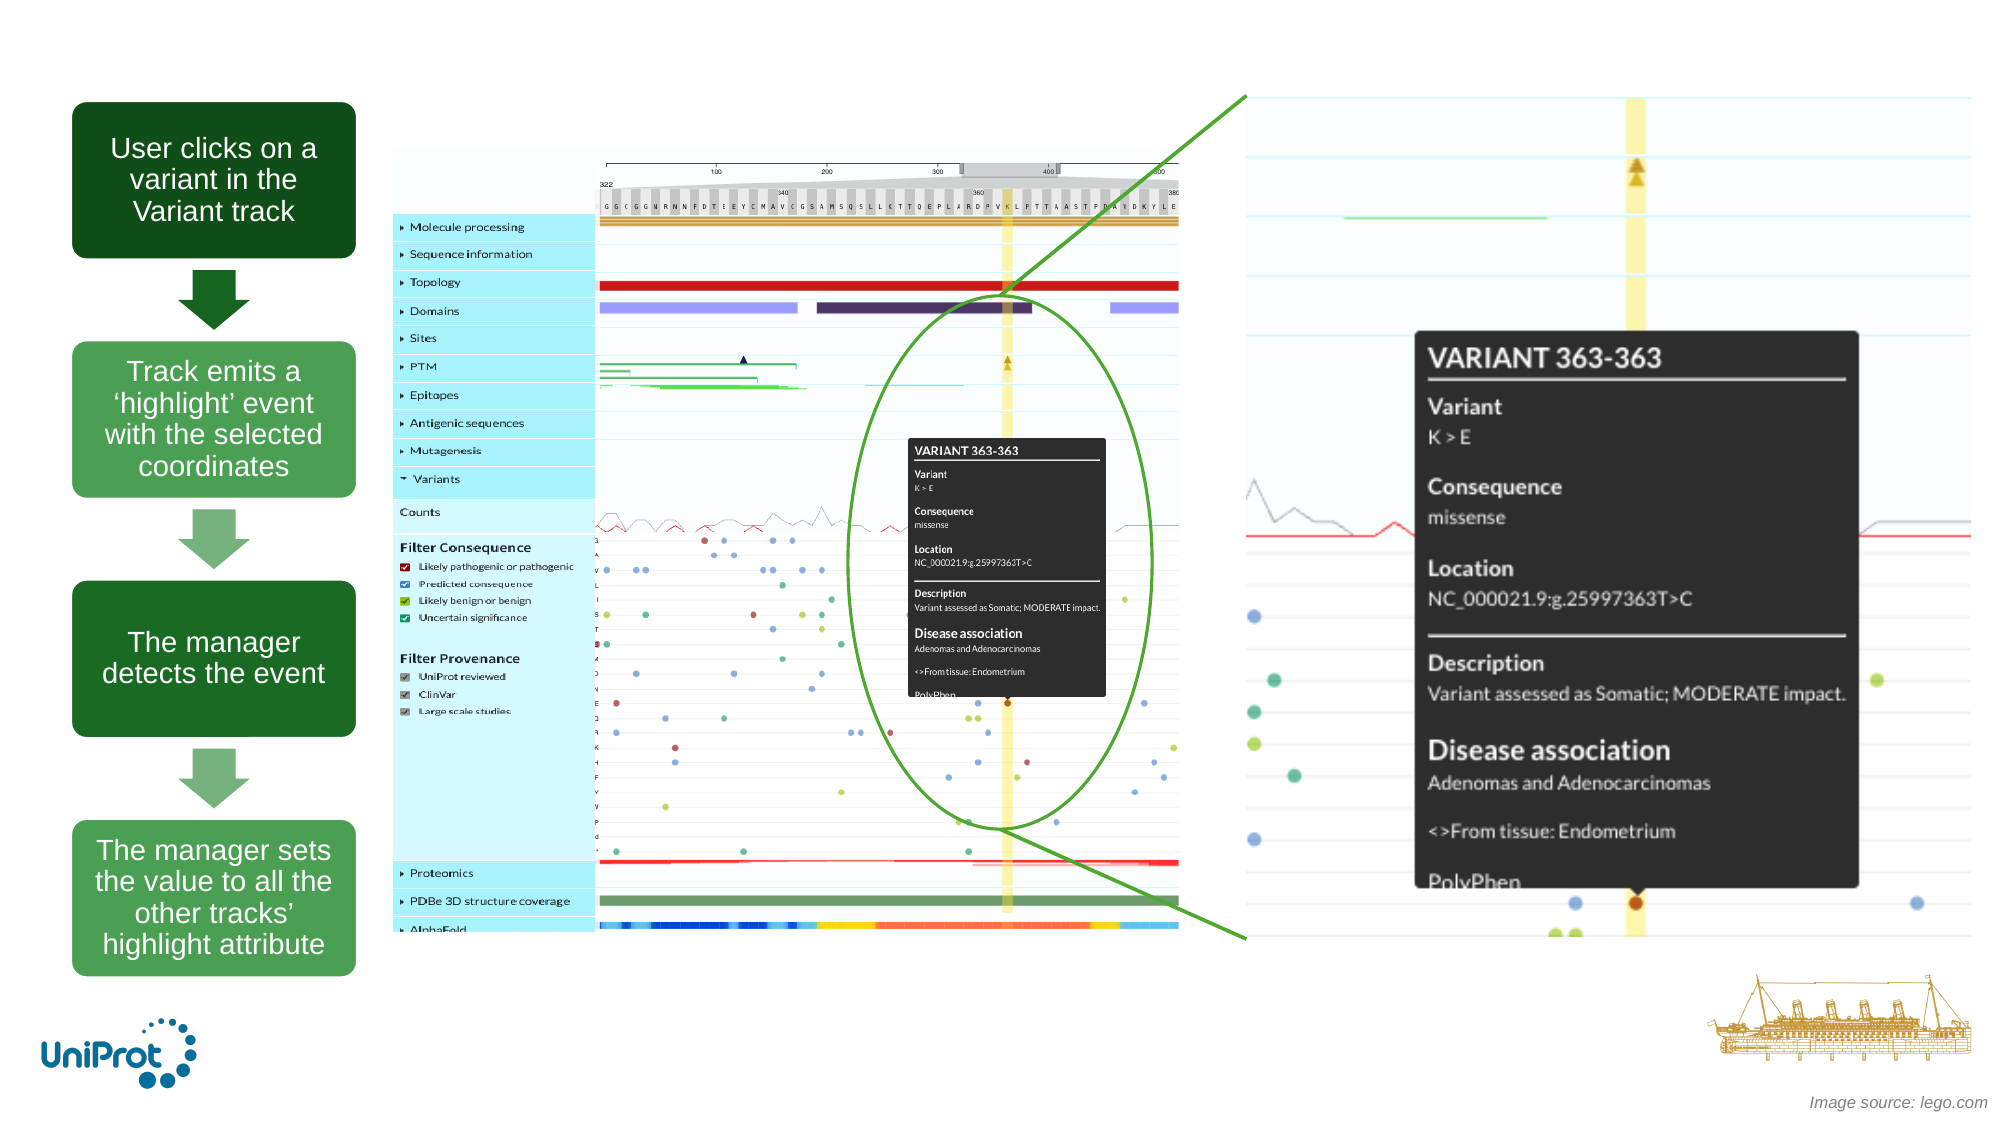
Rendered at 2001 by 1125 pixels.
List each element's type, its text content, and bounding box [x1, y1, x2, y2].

picture [850, 298, 1150, 827]
text_box The manager sets the value to all the other tracks’ highlight attribute [75, 823, 353, 974]
text_box [178, 270, 250, 330]
text_box Track emits a ‘highlight’ event with the selected coordinates [75, 344, 353, 495]
text_box The manager detects the event [75, 583, 353, 734]
picture [26, 1005, 212, 1103]
text_box Image source: lego.com [1794, 1084, 2000, 1120]
picture [1246, 97, 1971, 937]
text_box [76, 579, 352, 583]
text_box User clicks on a variant in the Variant track [75, 105, 353, 256]
text_box [76, 256, 352, 261]
text_box [70, 584, 358, 739]
picture [1703, 944, 1974, 1066]
text_box [70, 100, 358, 256]
text_box [70, 339, 358, 500]
text_box [70, 818, 358, 973]
text_box [178, 509, 250, 570]
text_box [76, 974, 352, 978]
picture [391, 147, 1179, 932]
text_box [178, 748, 250, 809]
picture [1007, 154, 1179, 906]
